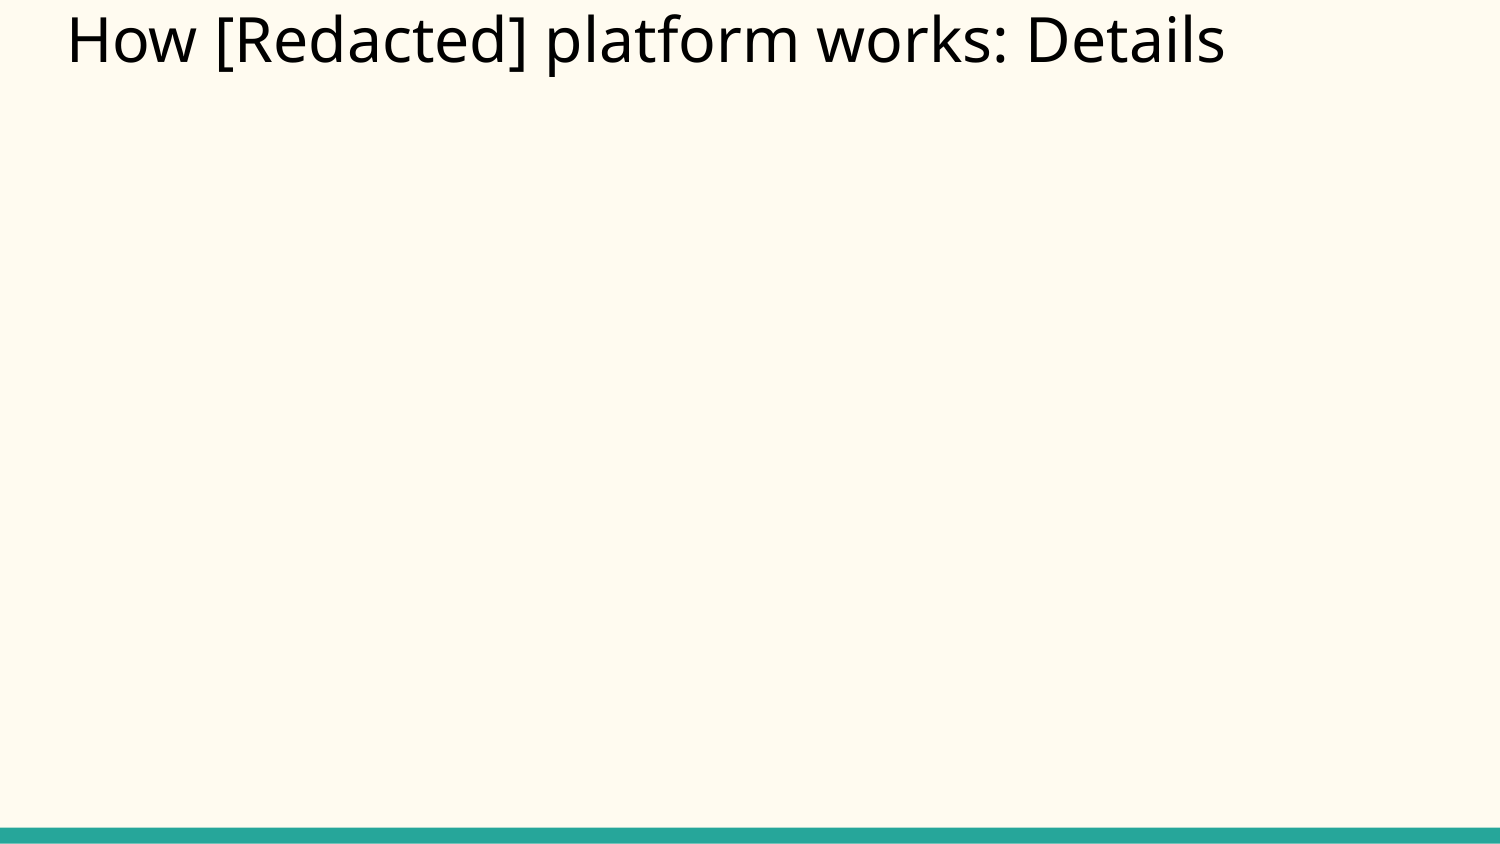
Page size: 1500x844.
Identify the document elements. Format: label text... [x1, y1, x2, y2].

title How [Redacted] platform works: Details [51, 0, 1449, 89]
